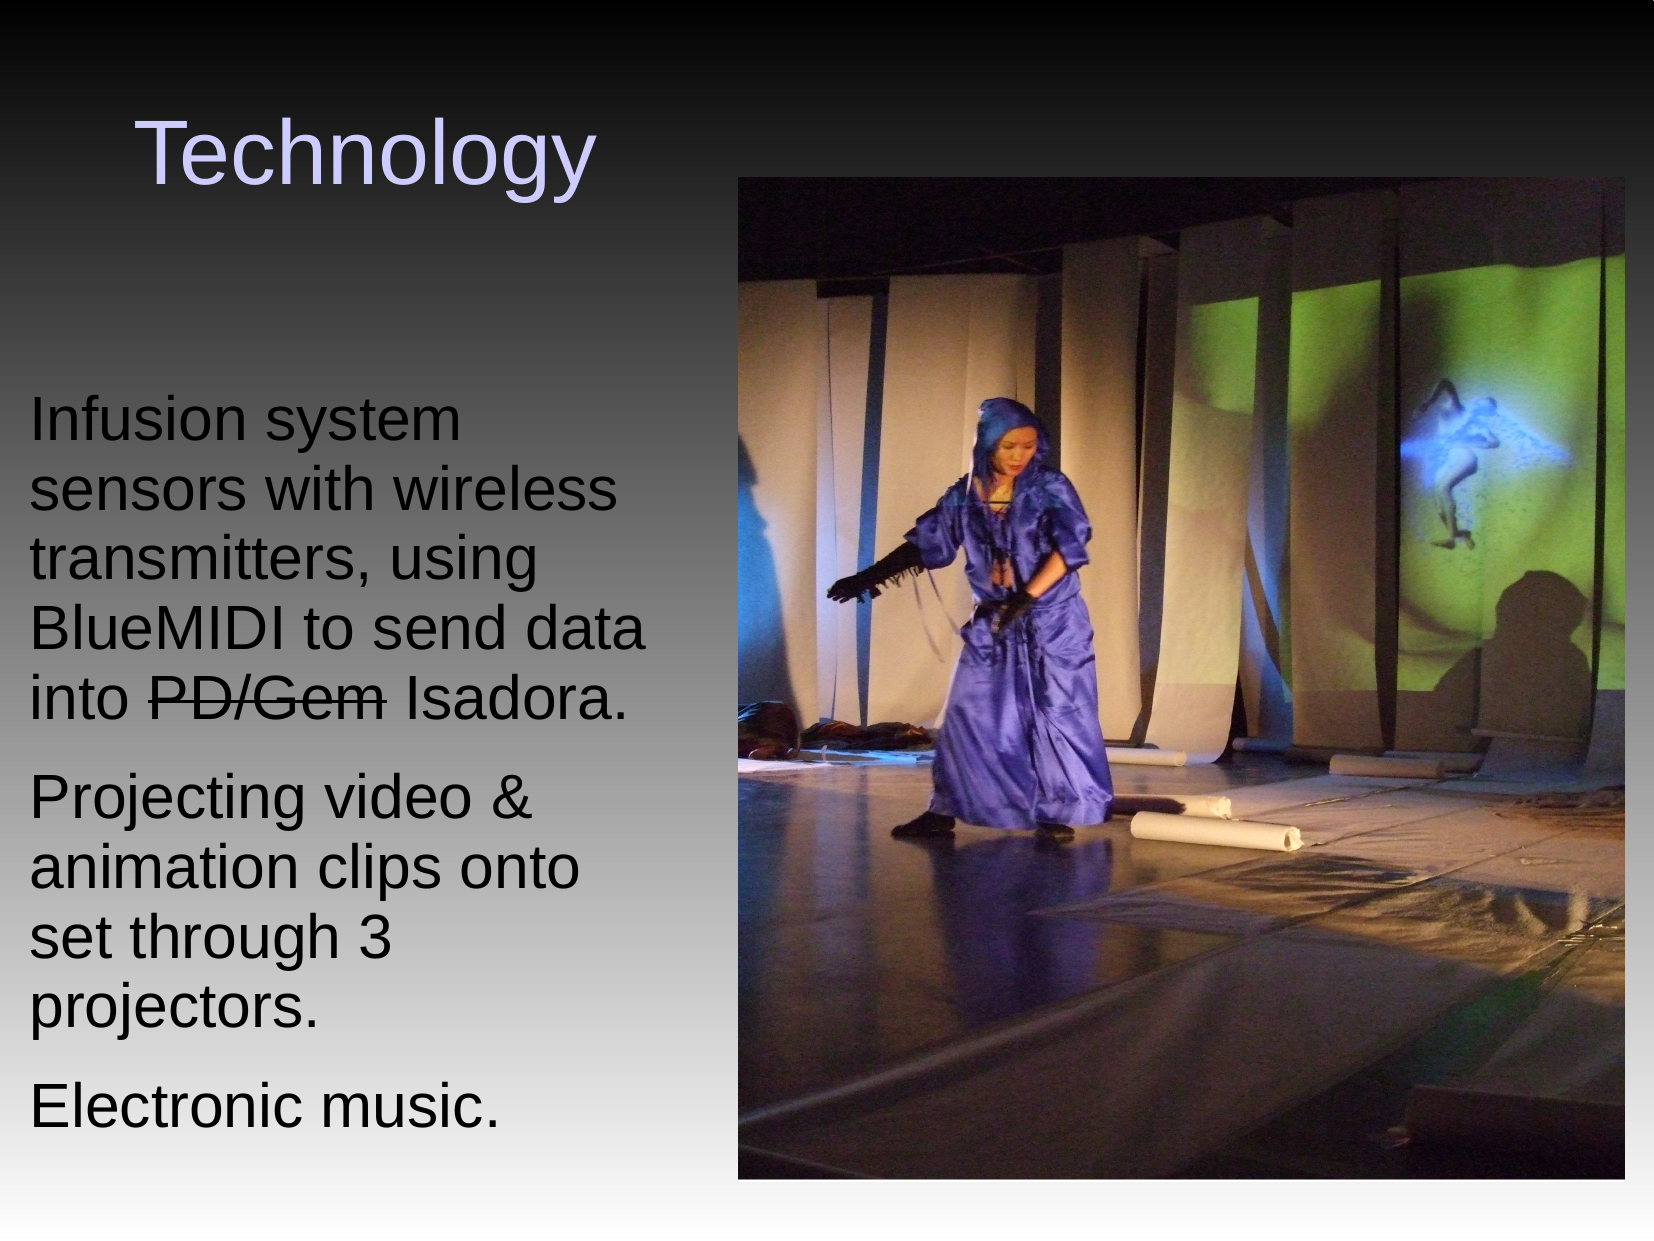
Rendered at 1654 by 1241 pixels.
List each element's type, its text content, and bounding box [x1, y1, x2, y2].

picture [738, 177, 1625, 1182]
list Infusion system sensors with wireless transmitters, using BlueMIDI to send data into PD/Gem Isadora. Projecting video & animation clips onto set through 3 projectors. Electronic music. [29, 383, 680, 1203]
title Technology [82, 49, 650, 257]
